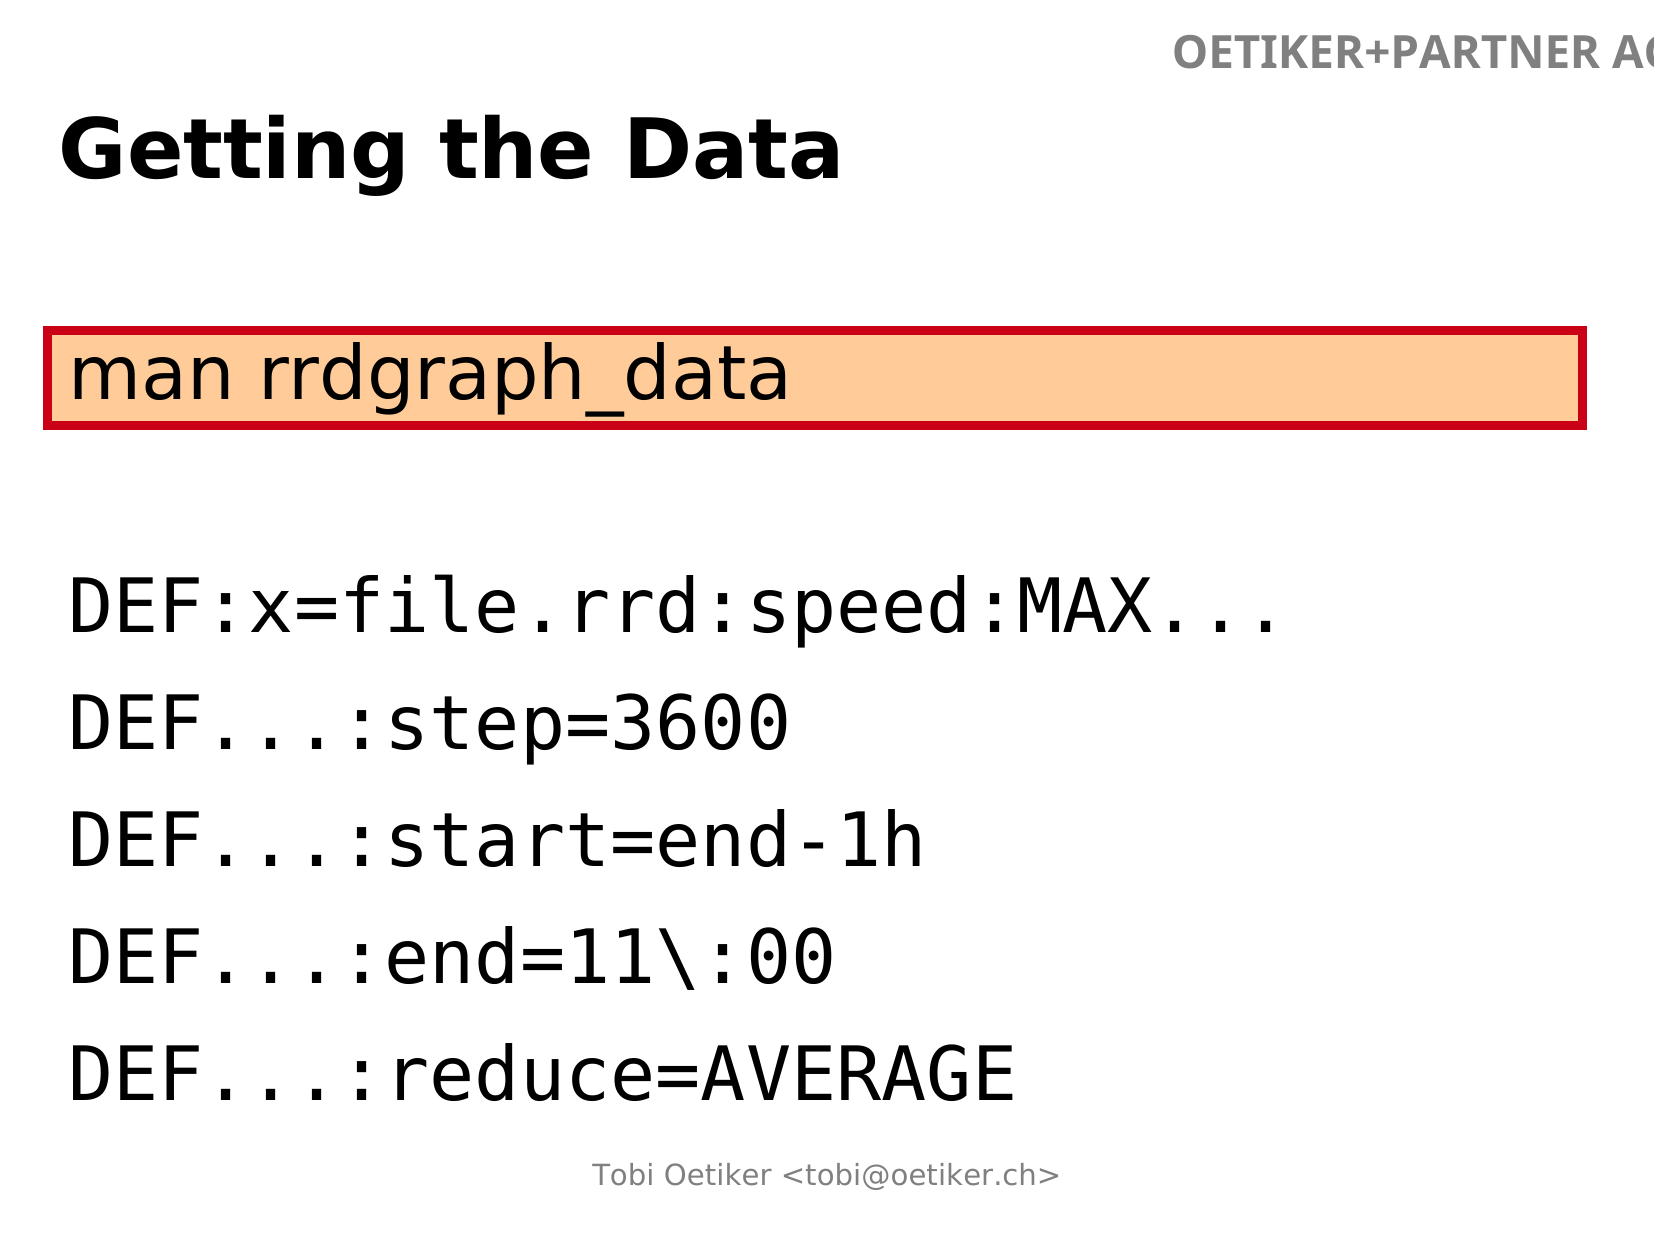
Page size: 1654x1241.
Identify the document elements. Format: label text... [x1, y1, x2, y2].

title Getting the Data [59, 75, 1607, 225]
list man rrdgraph_data DEF:x=file.rrd:speed:MAX... DEF...:step=3600 DEF...:start=end-1h DEF...:end=11\:00 DEF...:reduce=AVERAGE [50, 329, 1571, 1119]
text_box [1571, 330, 1583, 426]
